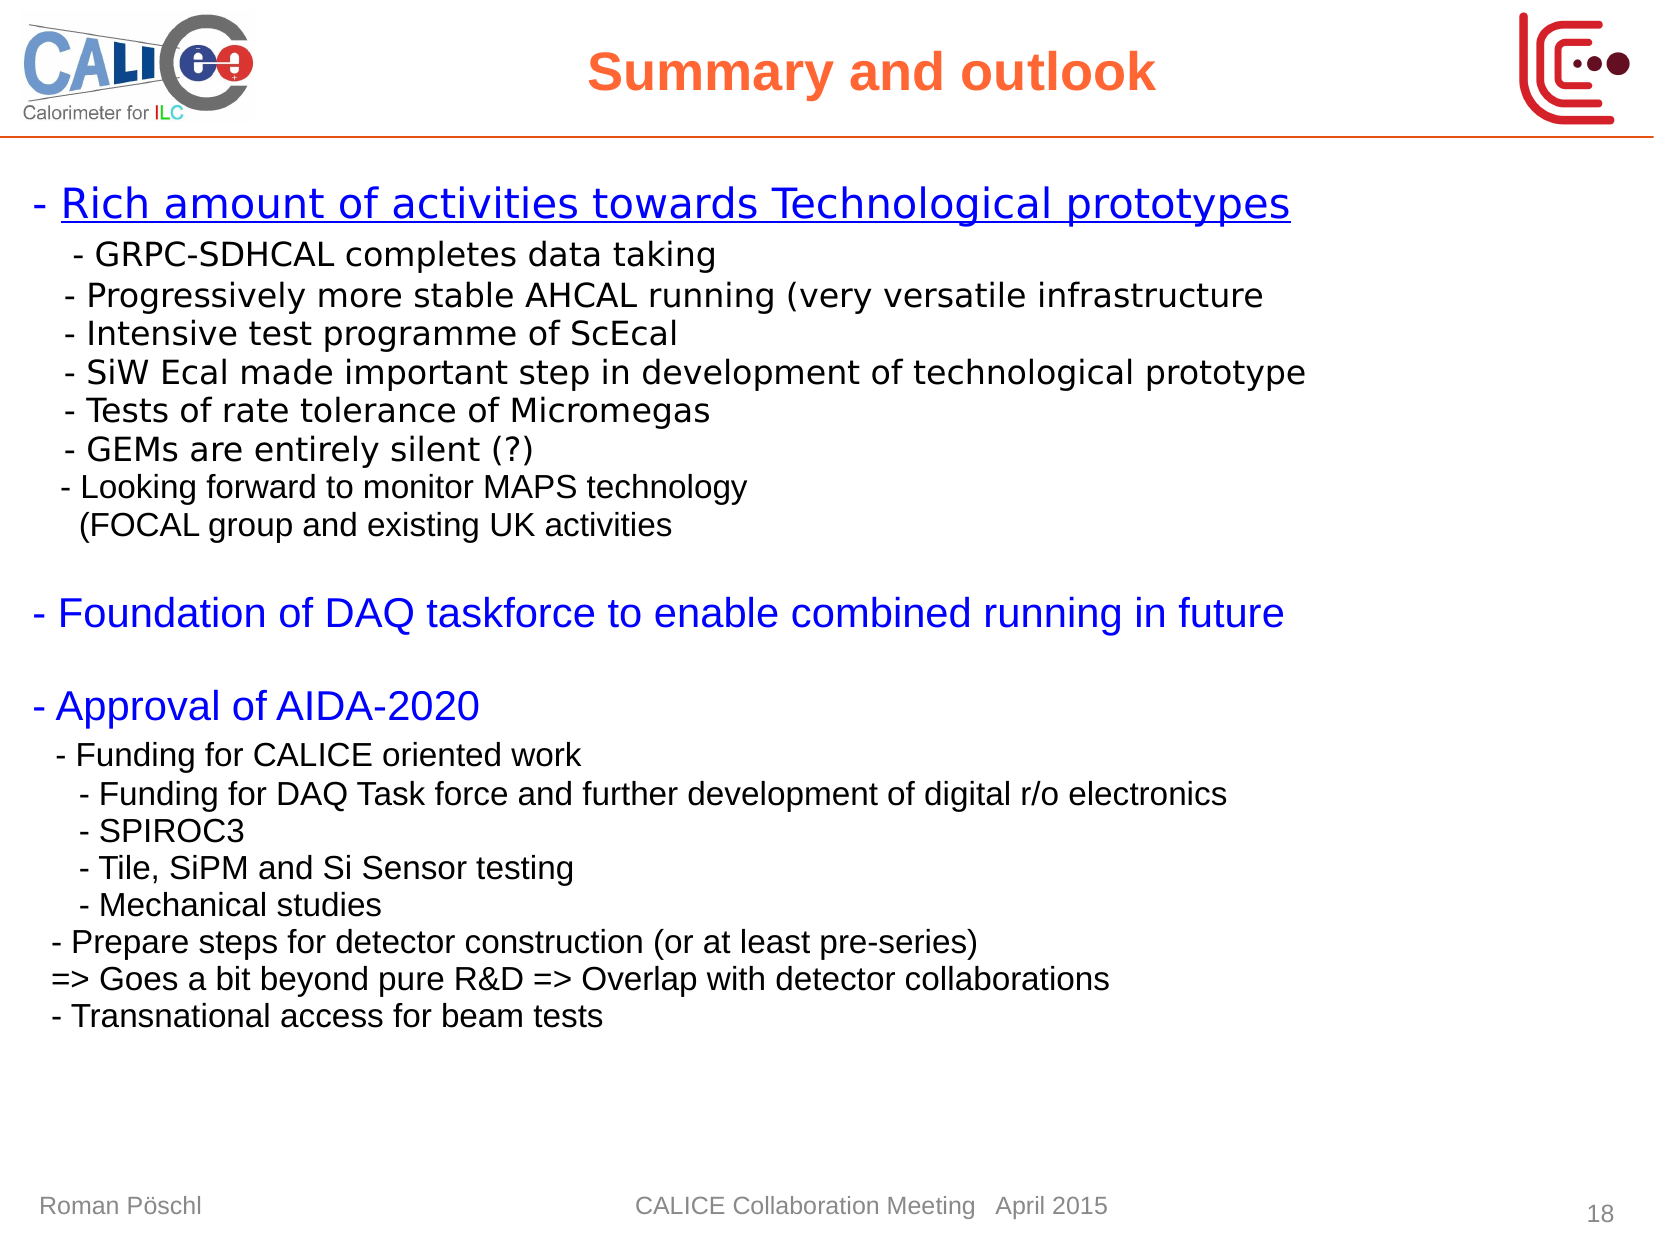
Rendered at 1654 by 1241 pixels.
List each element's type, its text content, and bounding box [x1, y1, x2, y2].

picture [1508, 2, 1641, 135]
text_box - Rich amount of activities towards Technological prototypes - GRPC-SDHCAL completes data taking - Progressively more stable AHCAL running (very versatile infrastructure - Intensive test programme of ScEcal - SiW Ecal made important step in development of technological prototype - Tests of rate tolerance of Micromegas - GEMs are entirely silent (?) - Looking forward to monitor MAPS technology (FOCAL group and existing UK activities - Foundation of DAQ taskforce to enable combined running in future - Approval of AIDA-2020 - Funding for CALICE oriented work - Funding for DAQ Task force and further development of digital r/o electronics - SPIROC3 - Tile, SiPM and Si Sensor testing - Mechanical studies - Prepare steps for detector construction (or at least pre-series) => Goes a bit beyond pure R&D => Overlap with detector collaborations - Transnational access for beam tests [17, 172, 1650, 1241]
title Summary and outlook [128, 29, 1617, 113]
picture [20, 10, 255, 122]
